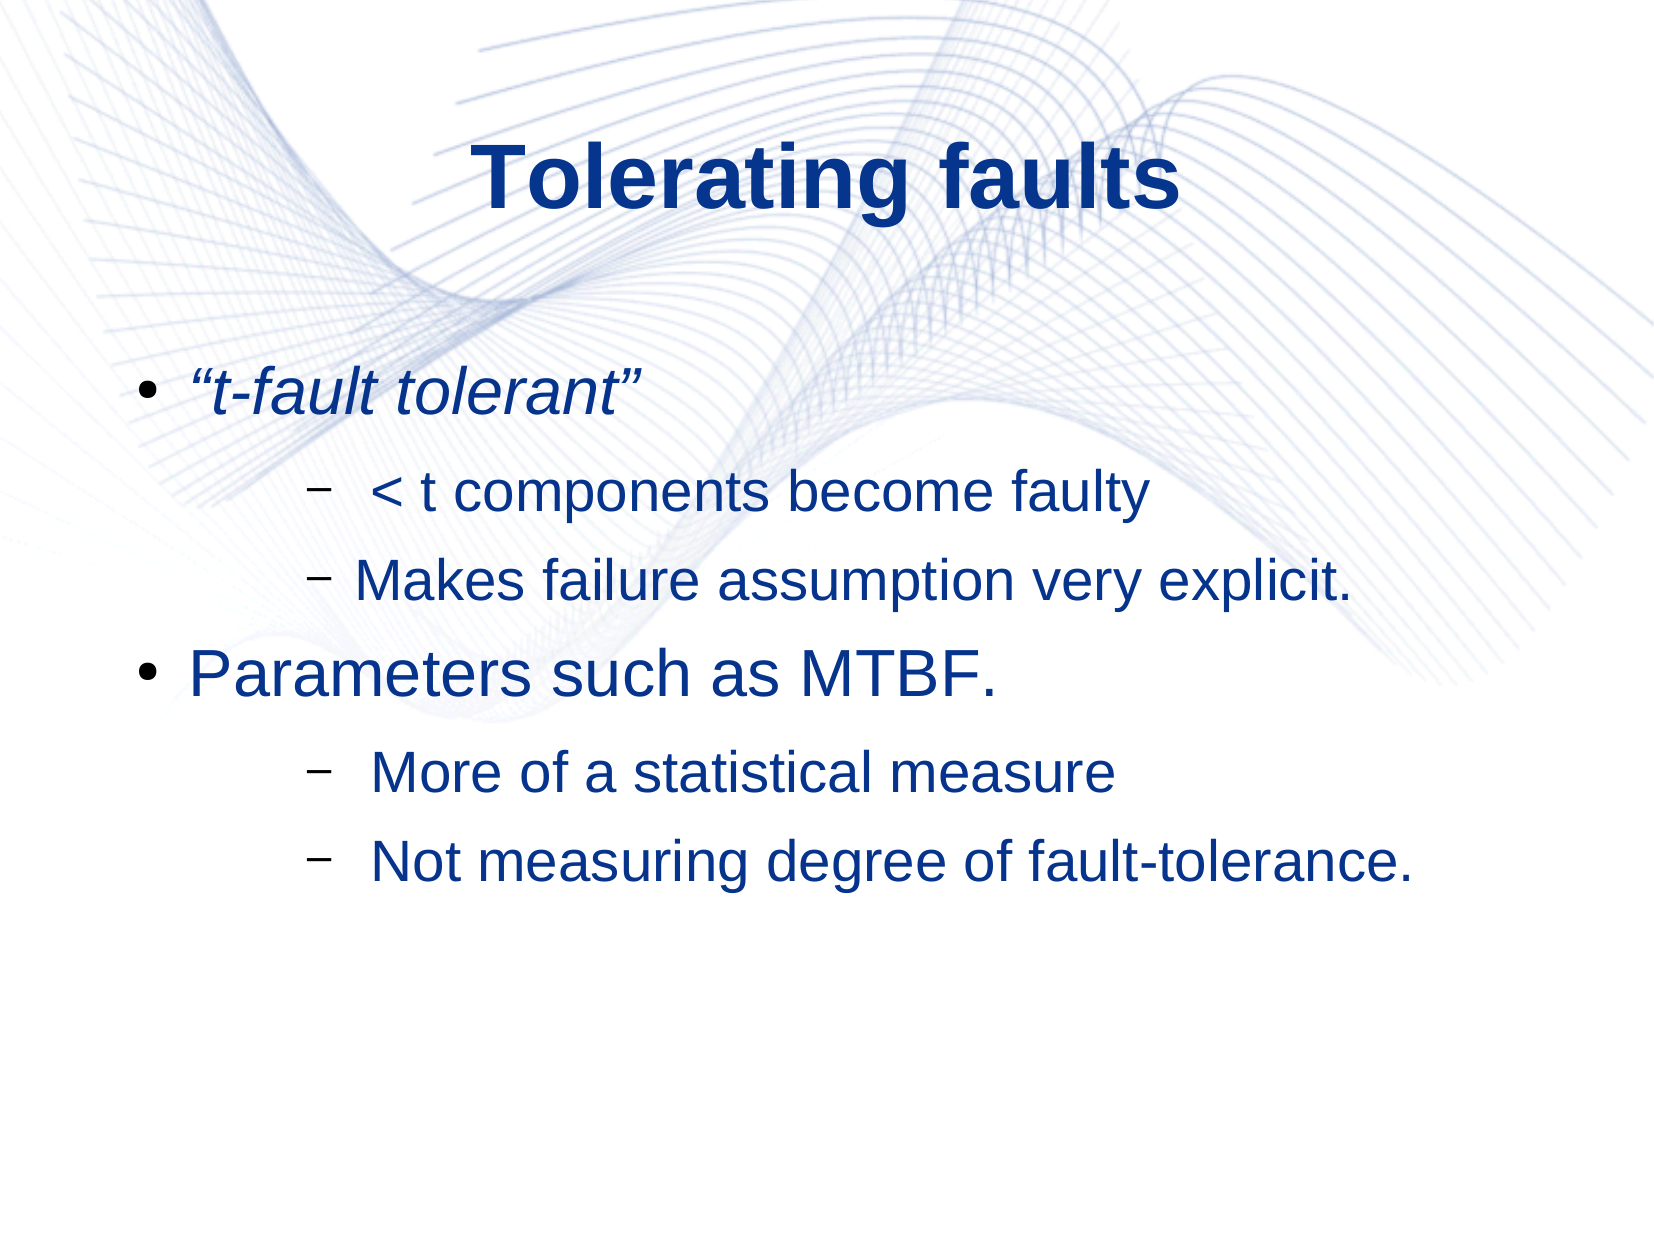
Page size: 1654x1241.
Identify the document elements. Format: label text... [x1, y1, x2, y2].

list “t-fault tolerant” < t components become faulty Makes failure assumption very explicit. Parameters such as MTBF. More of a statistical measure Not measuring degree of fault-tolerance. [118, 354, 1536, 1108]
picture [0, 0, 1654, 1241]
title Tolerating faults [118, 66, 1536, 288]
